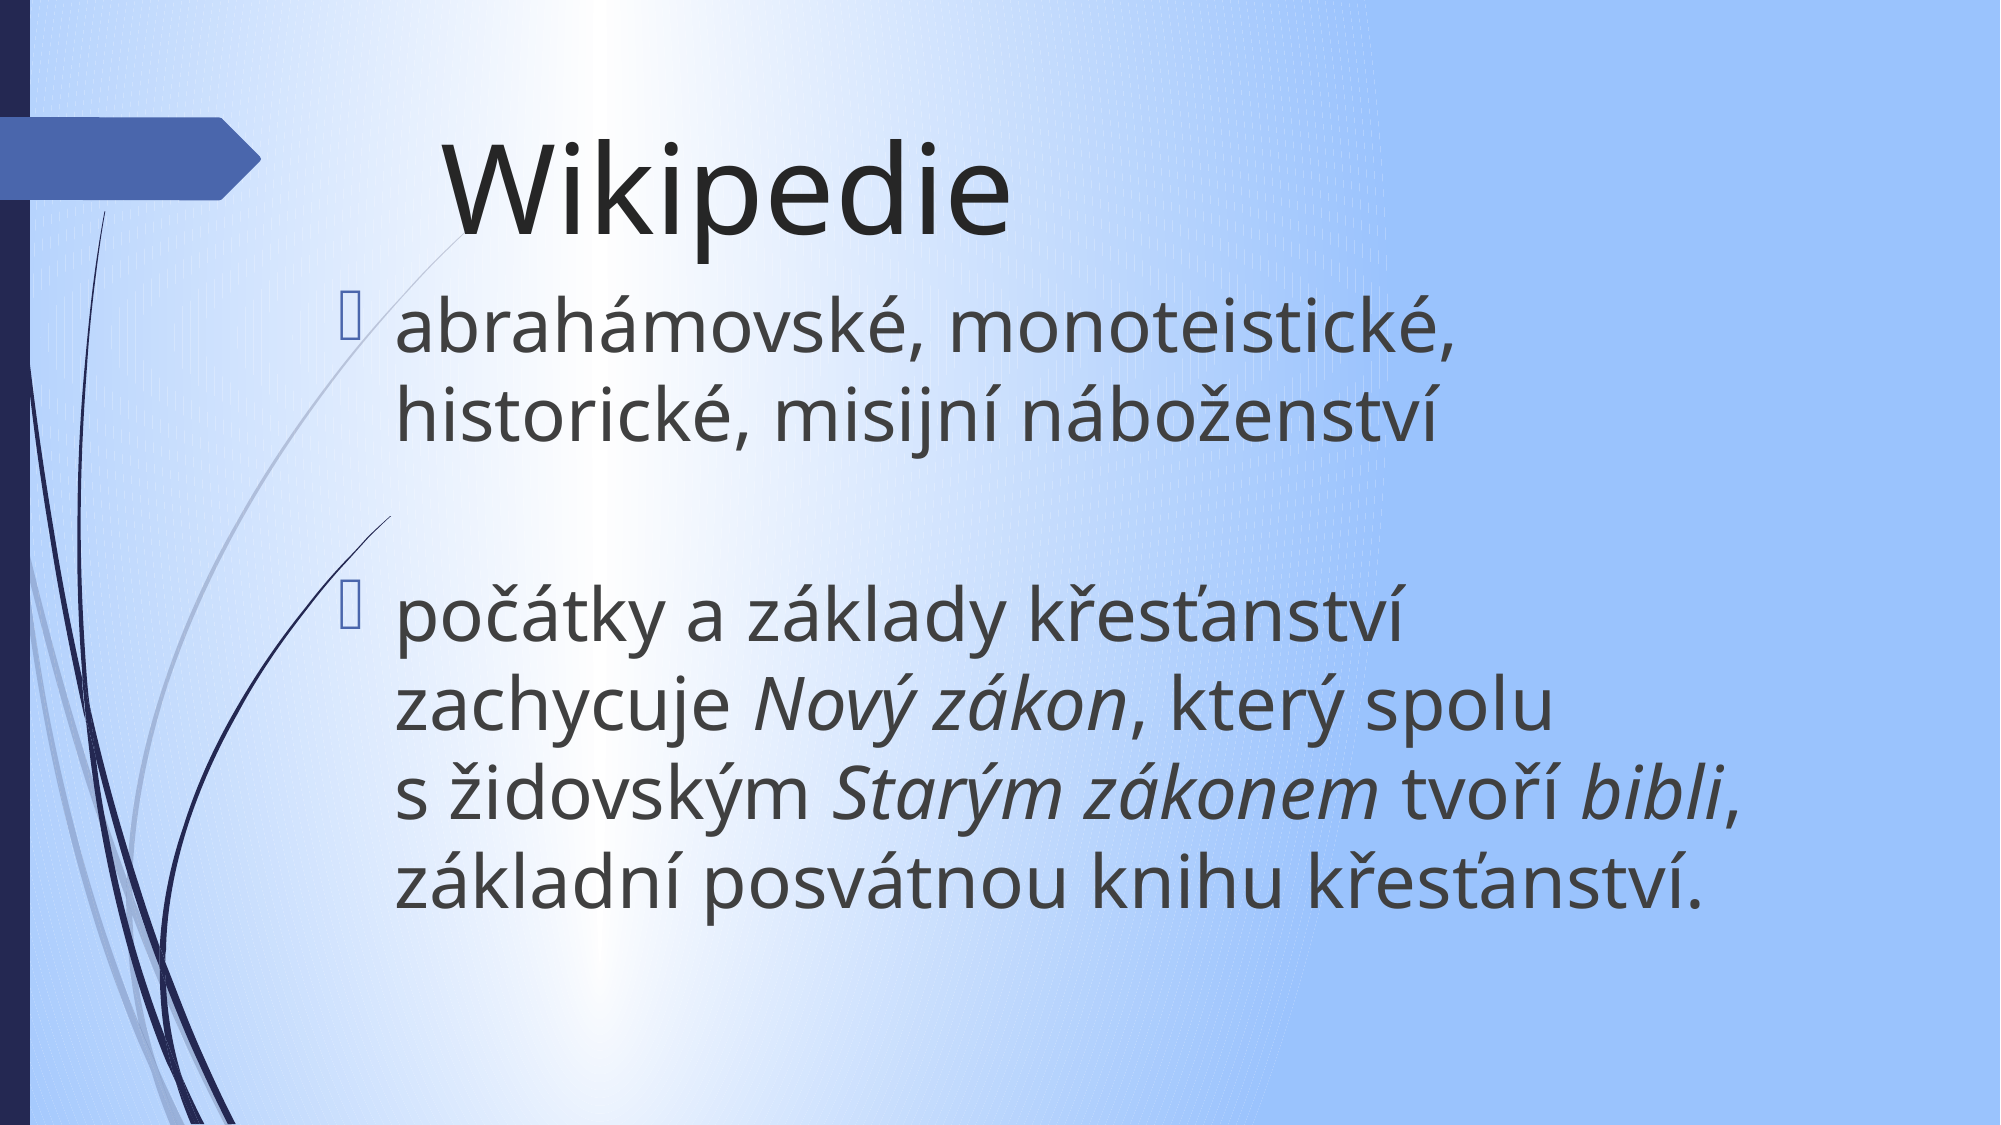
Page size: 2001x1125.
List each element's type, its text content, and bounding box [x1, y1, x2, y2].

title Wikipedie [425, 102, 1888, 313]
list abrahámovské, monoteistické, historické, misijní náboženství počátky a základy křesťanství zachycuje Nový zákon, který spolu s židovským Starým zákonem tvoří bibli, základní posvátnou knihu křesťanství. [323, 270, 1761, 964]
